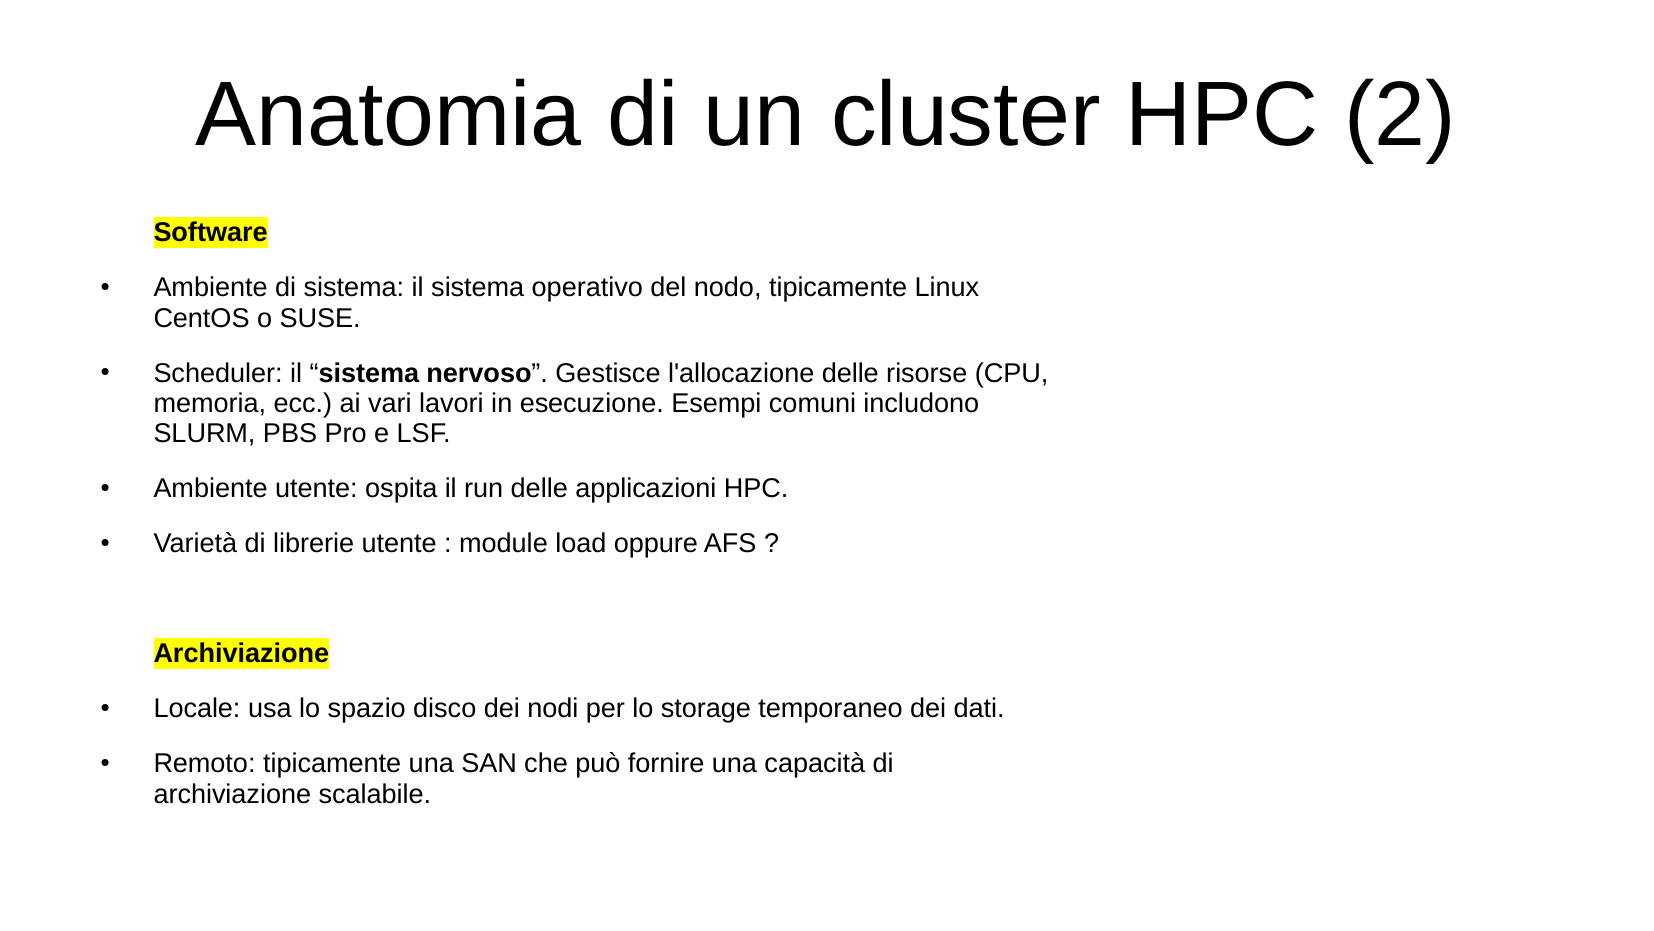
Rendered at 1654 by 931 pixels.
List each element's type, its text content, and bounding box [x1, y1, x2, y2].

list Software Ambiente di sistema: il sistema operativo del nodo, tipicamente Linux CentOS o SUSE. Scheduler: il “sistema nervoso”. Gestisce l'allocazione delle risorse (CPU, memoria, ecc.) ai vari lavori in esecuzione. Esempi comuni includono SLURM, PBS Pro e LSF. Ambiente utente: ospita il run delle applicazioni HPC. Varietà di librerie utente : module load oppure AFS ? Archiviazione Locale: usa lo spazio disco dei nodi per lo storage temporaneo dei dati. Remoto: tipicamente una SAN che può fornire una capacità di archiviazione scalabile. [82, 217, 1050, 825]
title Anatomia di un cluster HPC (2) [82, 36, 1571, 192]
